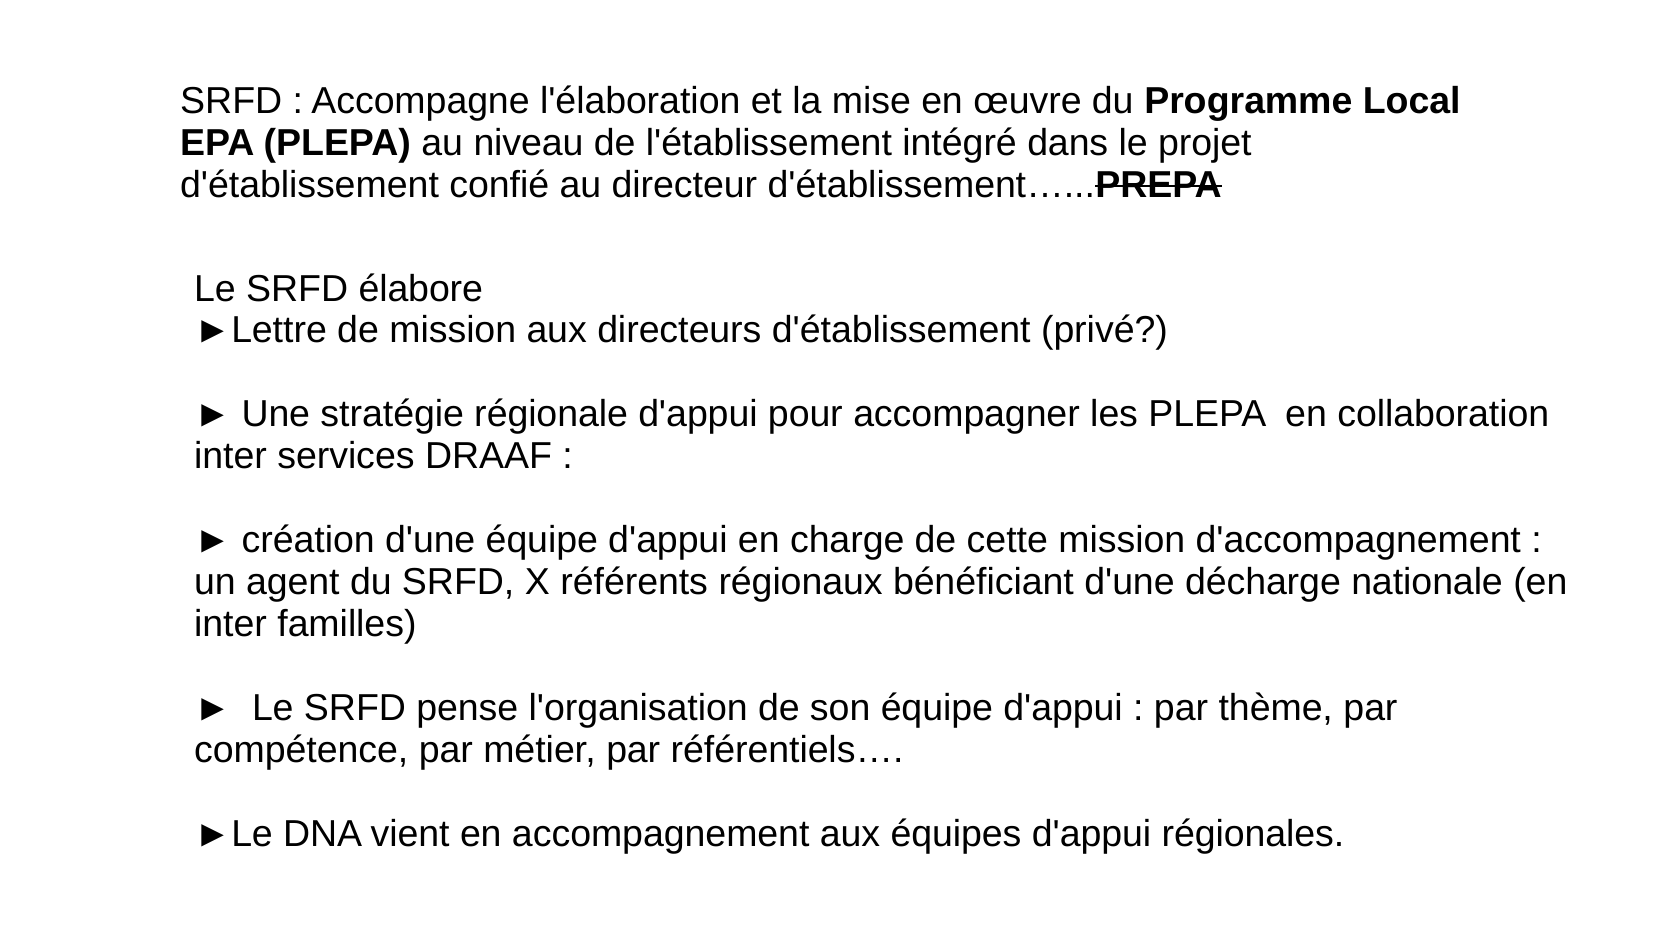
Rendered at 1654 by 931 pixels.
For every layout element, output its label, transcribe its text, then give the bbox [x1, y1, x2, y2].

text_box Le SRFD élabore ►Lettre de mission aux directeurs d'établissement (privé?) ► Une stratégie régionale d'appui pour accompagner les PLEPA en collaboration inter services DRAAF : ► création d'une équipe d'appui en charge de cette mission d'accompagnement : un agent du SRFD, X référents régionaux bénéficiant d'une décharge nationale (en inter familles) ► Le SRFD pense l'organisation de son équipe d'appui : par thème, par compétence, par métier, par référentiels…. ►Le DNA vient en accompagnement aux équipes d'appui régionales. [179, 259, 1595, 863]
text_box SRFD : Accompagne l'élaboration et la mise en œuvre du Programme Local EPA (PLEPA) au niveau de l'établissement intégré dans le projet d'établissement confié au directeur d'établissement…...PREPA [165, 71, 1489, 213]
